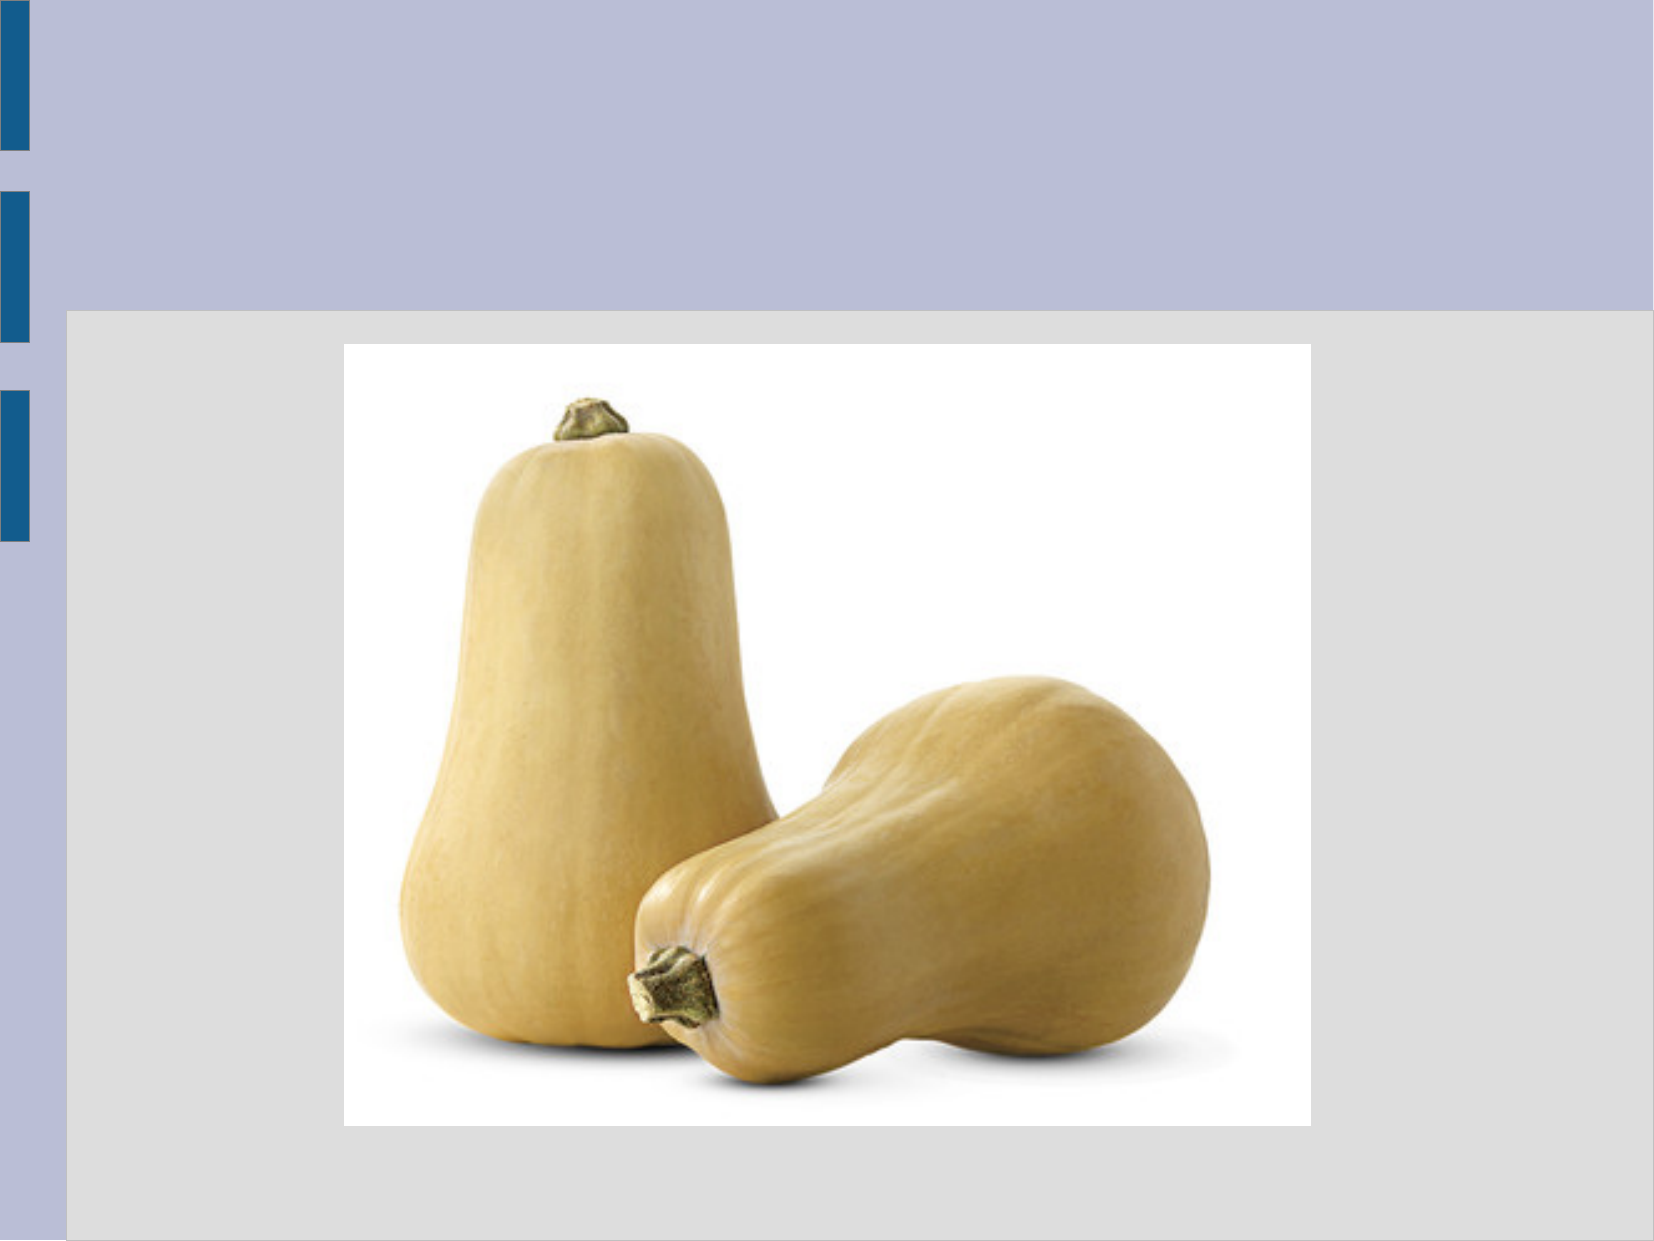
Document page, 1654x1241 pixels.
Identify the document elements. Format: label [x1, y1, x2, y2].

picture [344, 344, 1311, 1126]
